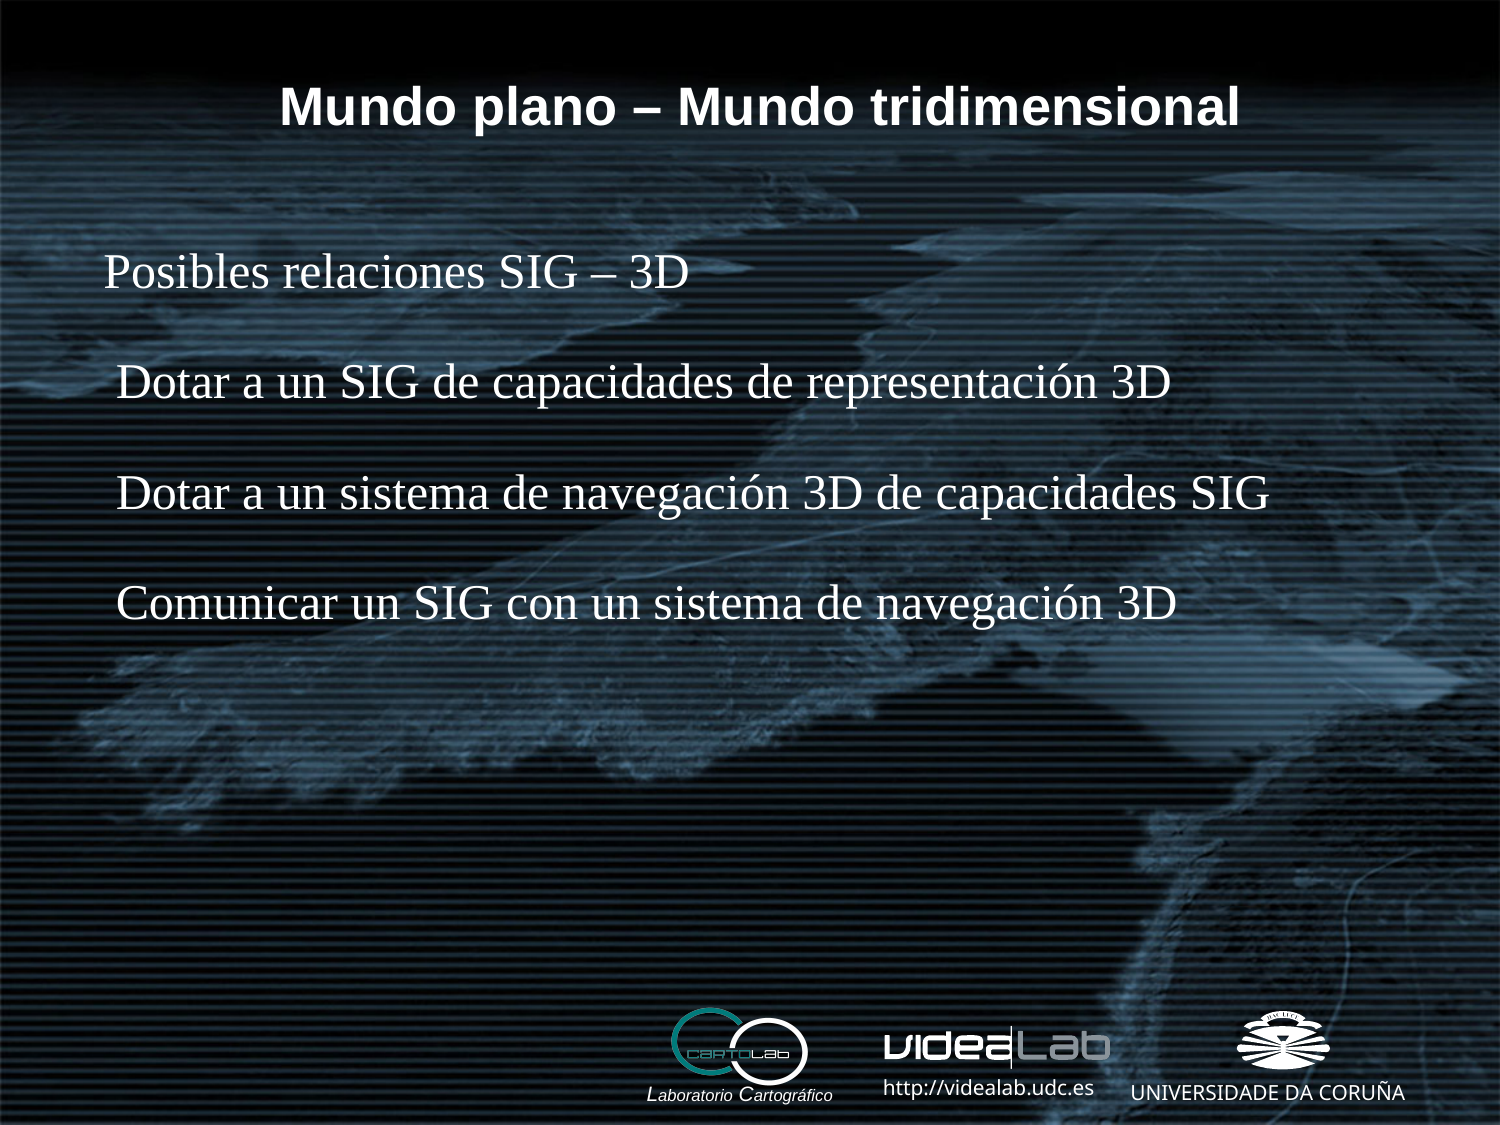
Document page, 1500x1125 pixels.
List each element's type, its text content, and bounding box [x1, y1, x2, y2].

picture [0, 0, 1500, 1125]
text_box Posibles relaciones SIG – 3D Dotar a un SIG de capacidades de representación 3D Dotar a un sistema de navegación 3D de capacidades SIG Comunicar un SIG con un sistema de navegación 3D [88, 236, 1418, 916]
text_box Mundo plano – Mundo tridimensional [264, 75, 1258, 138]
